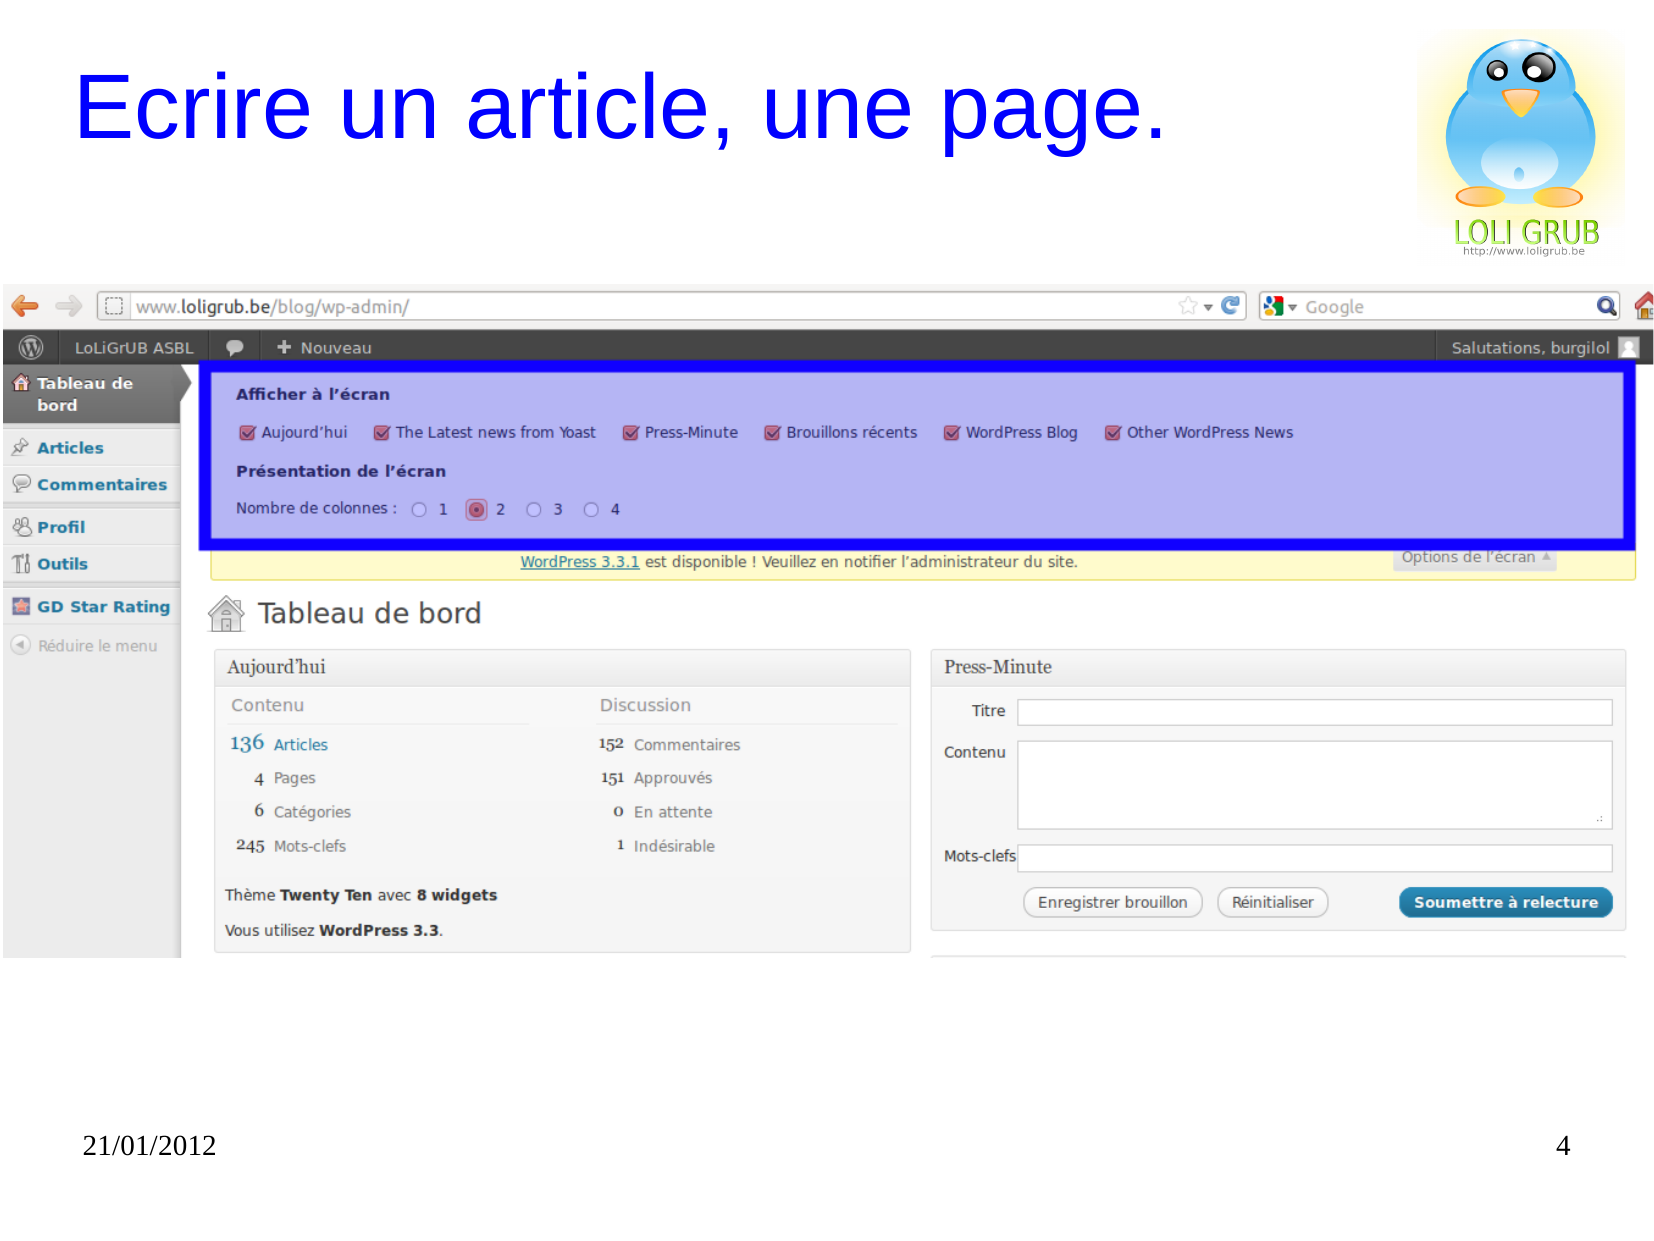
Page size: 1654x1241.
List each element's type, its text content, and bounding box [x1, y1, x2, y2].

text_box Ecrire un article, une page. [59, 48, 1187, 178]
picture [3, 284, 1654, 958]
picture [1417, 29, 1625, 266]
